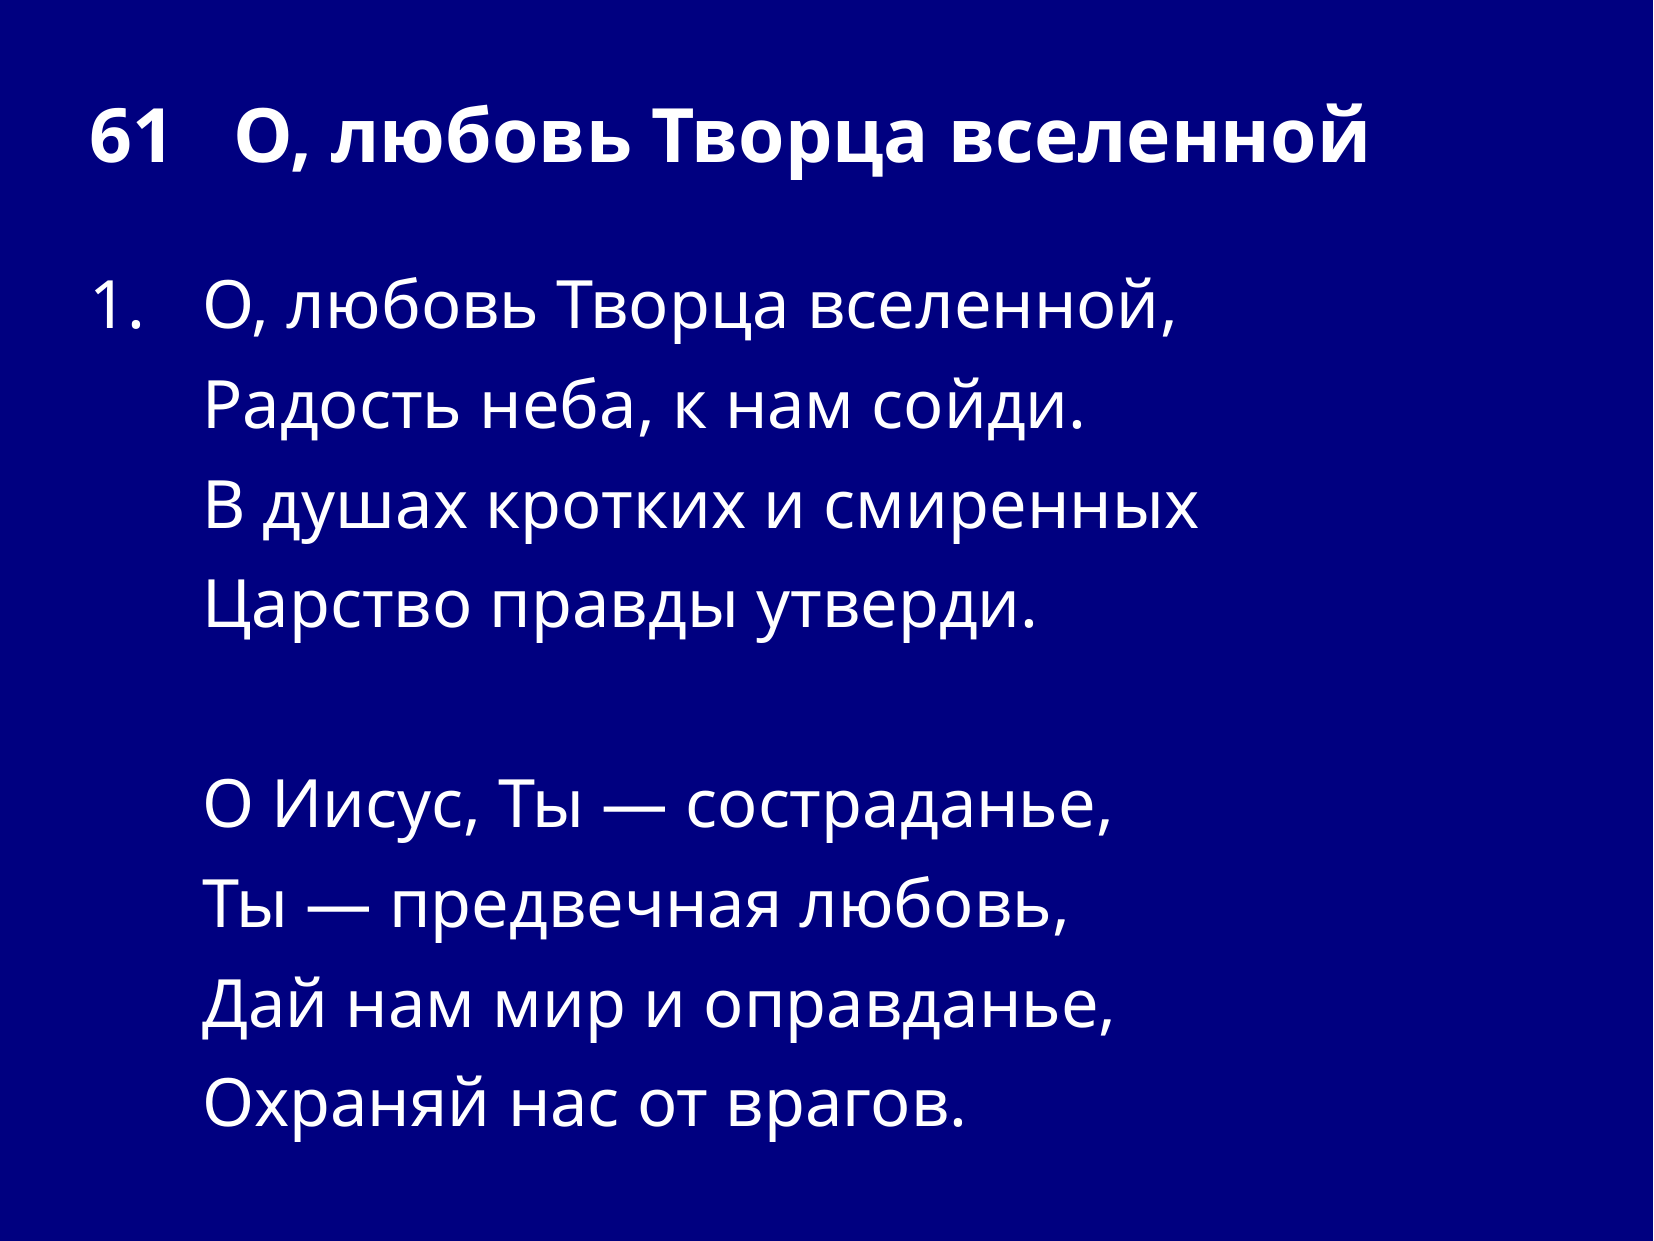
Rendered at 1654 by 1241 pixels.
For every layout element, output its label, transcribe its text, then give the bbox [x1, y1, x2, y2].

text_box 61 О, любовь Творца вселенной [75, 75, 1576, 188]
text_box 1. О, любовь Творца вселенной, Радость неба, к нам сойди. В душах кротких и смиренных Царство правды утверди. О Иисус, Ты — состраданье, Ты — предвечная любовь, Дай нам мир и оправданье, Охраняй нас от врагов. [75, 188, 1576, 1163]
